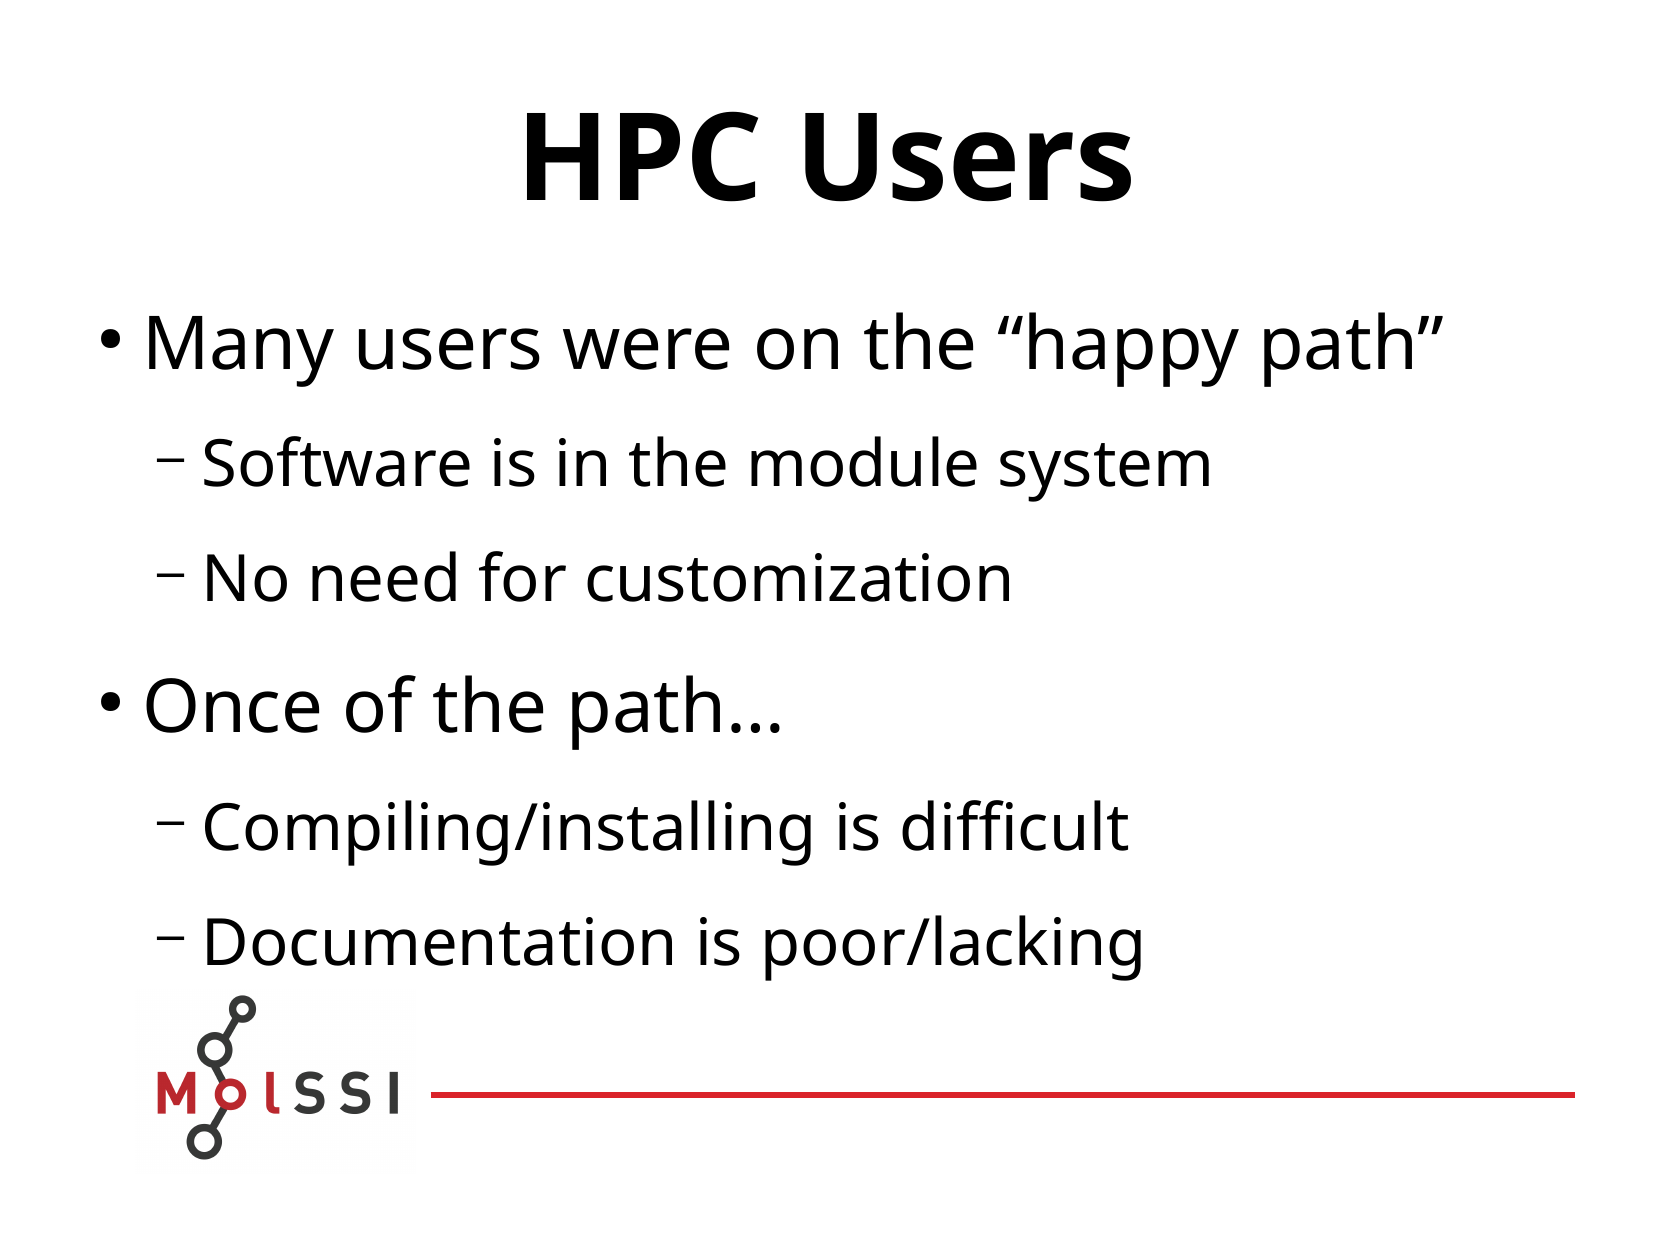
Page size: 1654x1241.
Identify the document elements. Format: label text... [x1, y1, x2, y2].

picture [135, 991, 416, 1174]
list Many users were on the “happy path” Software is in the module system No need for customization Once of the path… Compiling/installing is difficult Documentation is poor/lacking [82, 290, 1571, 991]
title HPC Users [82, 49, 1571, 257]
